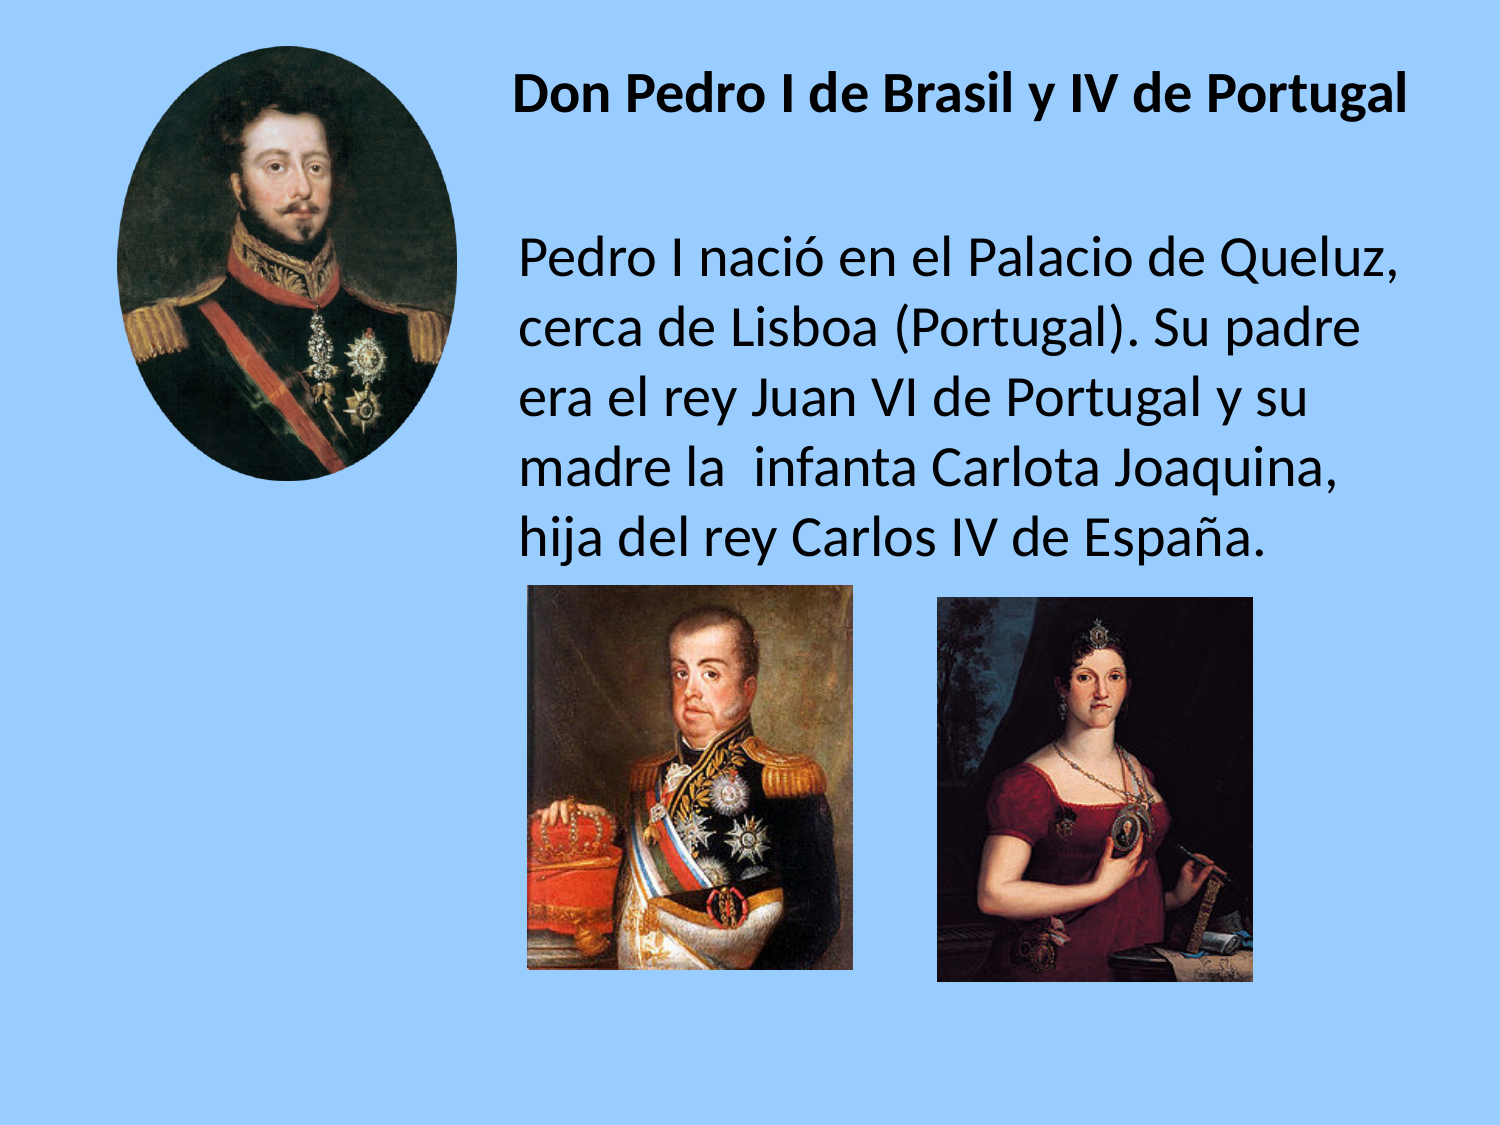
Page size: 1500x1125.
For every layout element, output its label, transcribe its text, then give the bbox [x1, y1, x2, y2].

list Pedro I nació en el Palacio de Queluz, cerca de Lisboa (Portugal). Su padre era el rey Juan VI de Portugal y su madre la infanta Carlota Joaquina, hija del rey Carlos IV de España. [503, 210, 1425, 441]
picture [937, 597, 1253, 982]
title Don Pedro I de Brasil y IV de Portugal [492, 46, 1430, 235]
picture [117, 46, 457, 481]
picture [527, 585, 853, 970]
